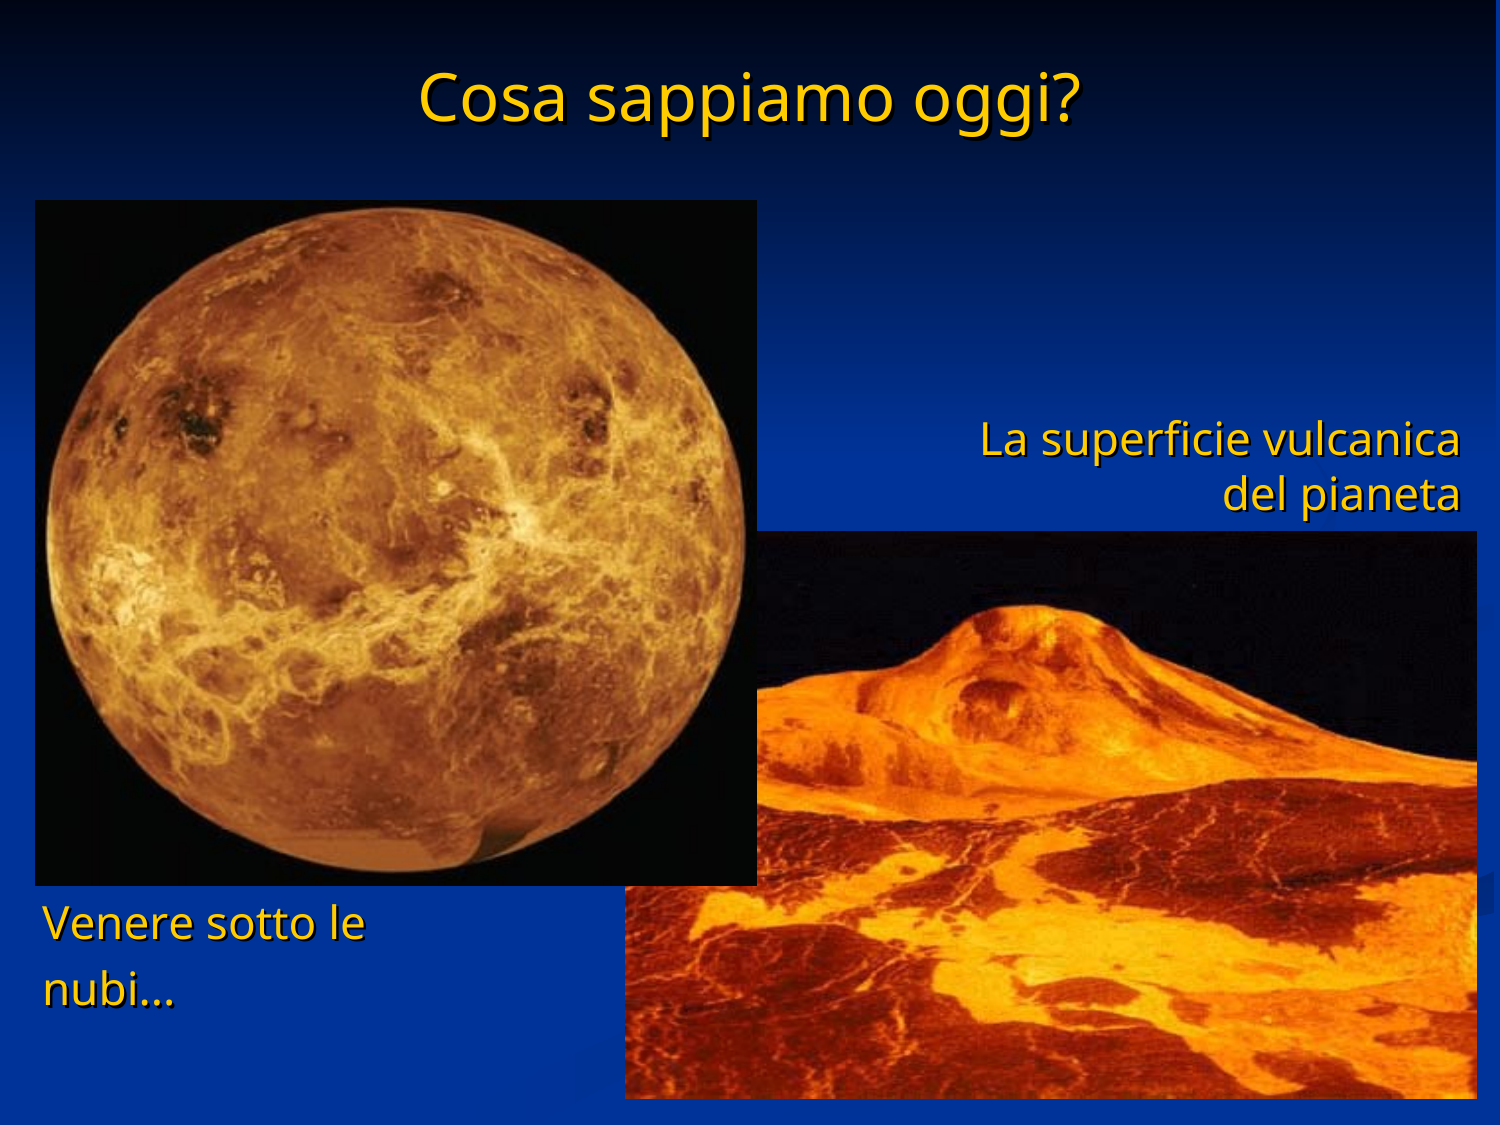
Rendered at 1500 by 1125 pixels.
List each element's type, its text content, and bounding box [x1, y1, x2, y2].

text_box La superficie vulcanica del pianeta [956, 401, 1477, 497]
text_box Venere sotto le nubi... [23, 885, 485, 981]
text_box Cosa sappiamo oggi? [35, 47, 1465, 154]
picture [35, 200, 1477, 1099]
